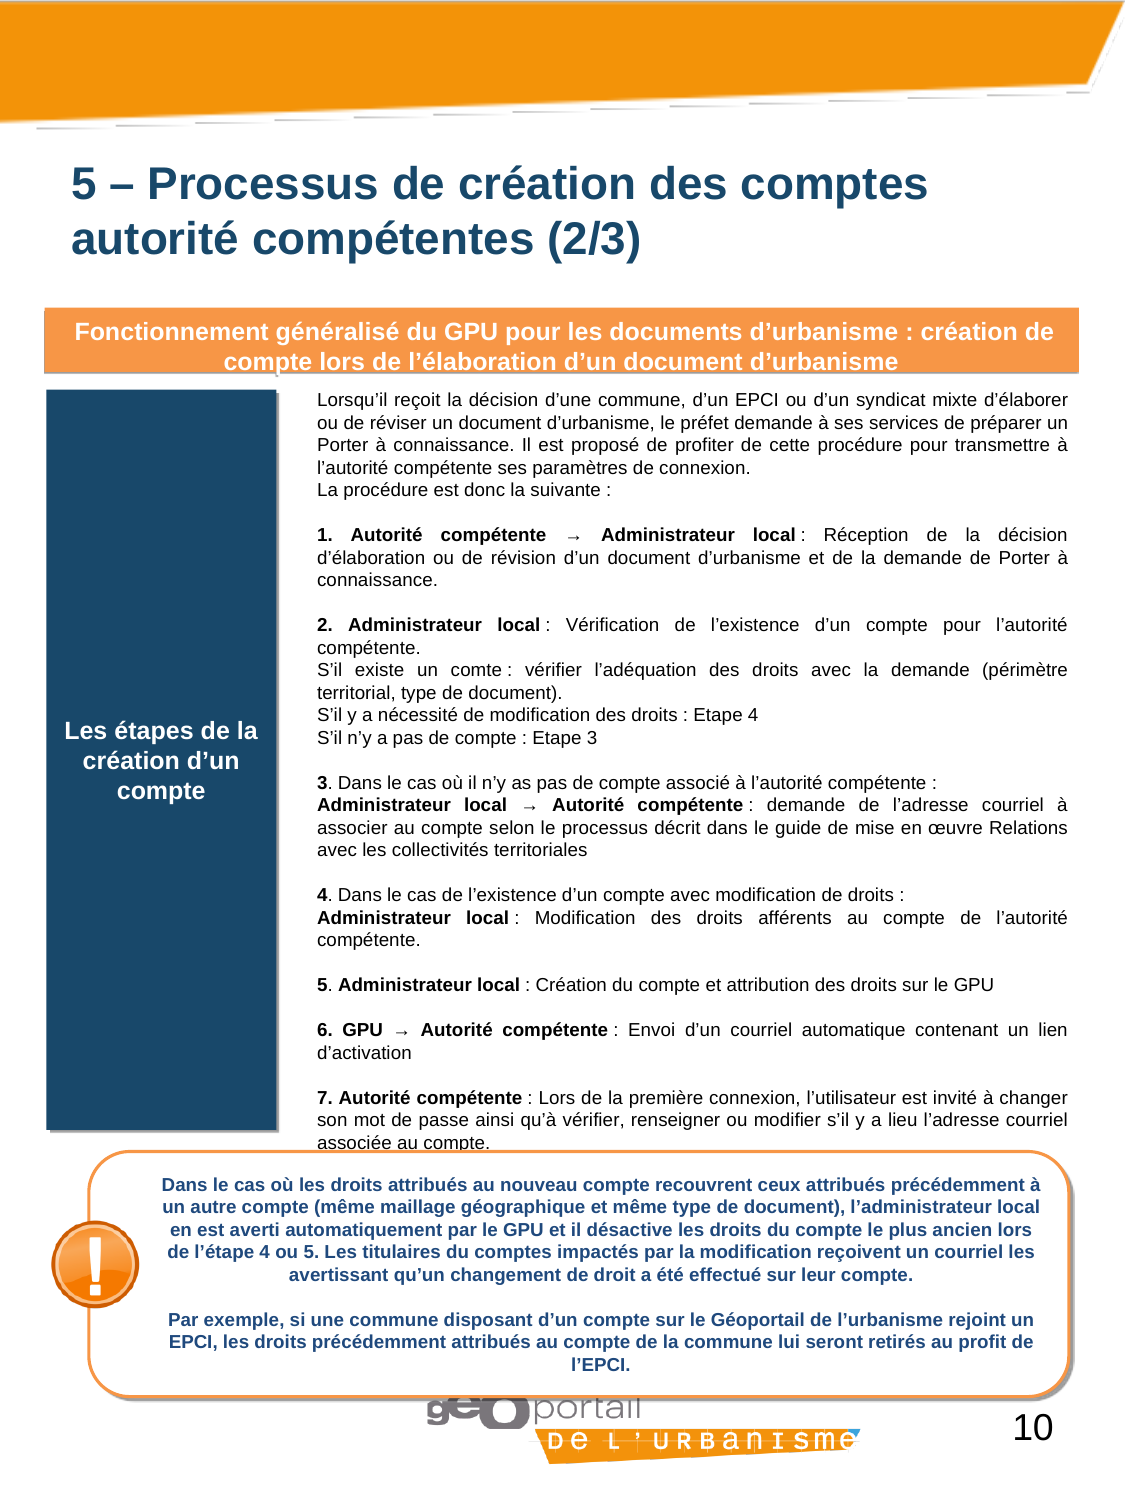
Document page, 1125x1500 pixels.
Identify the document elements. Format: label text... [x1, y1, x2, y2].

picture [49, 1218, 140, 1309]
text_box Fonctionnement généralisé du GPU pour les documents d’urbanisme : création de compte lors de l’élaboration d’un document d’urbanisme [44, 307, 1079, 372]
picture [391, 1397, 892, 1500]
title 5 – Processus de création des comptes autorité compétentes (2/3) [56, 129, 1088, 288]
text_box Les étapes de la création d’un compte [46, 389, 277, 1130]
text_box Dans le cas où les droits attribués au nouveau compte recouvrent ceux attribués précédemment à un autre compte (même maillage géographique et même type de document), l’administrateur local en est averti automatiquement par le GPU et il désactive les droits du compte le plus ancien lors de l’étape 4 ou 5. Les titulaires du comptes impactés par la modification reçoivent un courriel les avertissant qu’un changement de droit a été effectué sur leur compte. Par exemple, si une commune disposant d’un compte sur le Géoportail de l’urbanisme rejoint un EPCI, les droits précédemment attribués au compte de la commune lui seront retirés au profit de l’EPCI. [88, 1151, 1069, 1397]
text_box <numéro> [937, 1389, 1069, 1462]
text_box Lorsqu’il reçoit la décision d’une commune, d’un EPCI ou d’un syndicat mixte d’élaborer ou de réviser un document d’urbanisme, le préfet demande à ses services de préparer un Porter à connaissance. Il est proposé de profiter de cette procédure pour transmettre à l’autorité compétente ses paramètres de connexion. La procédure est donc la suivante : 1. Autorité compétente → Administrateur local : Réception de la décision d’élaboration ou de révision d’un document d’urbanisme et de la demande de Porter à connaissance. 2. Administrateur local : Vérification de l’existence d’un compte pour l’autorité compétente. S’il existe un comte : vérifier l’adéquation des droits avec la demande (périmètre territorial, type de document). S’il y a nécessité de modification des droits : Etape 4 S’il n’y a pas de compte : Etape 3 3. Dans le cas où il n’y as pas de compte associé à l’autorité compétente : Administrateur local → Autorité compétente : demande de l’adresse courriel à associer au compte selon le processus décrit dans le guide de mise en œuvre Relations avec les collectivités territoriales 4. Dans le cas de l’existence d’un compte avec modification de droits : Administrateur local : Modification des droits afférents au compte de l’autorité compétente. 5. Administrateur local : Création du compte et attribution des droits sur le GPU 6. GPU → Autorité compétente : Envoi d’un courriel automatique contenant un lien d’activation 7. Autorité compétente : Lors de la première connexion, l’utilisateur est invité à changer son mot de passe ainsi qu’à vérifier, renseigner ou modifier s’il y a lieu l’adresse courriel associée au compte. [302, 389, 1083, 1152]
